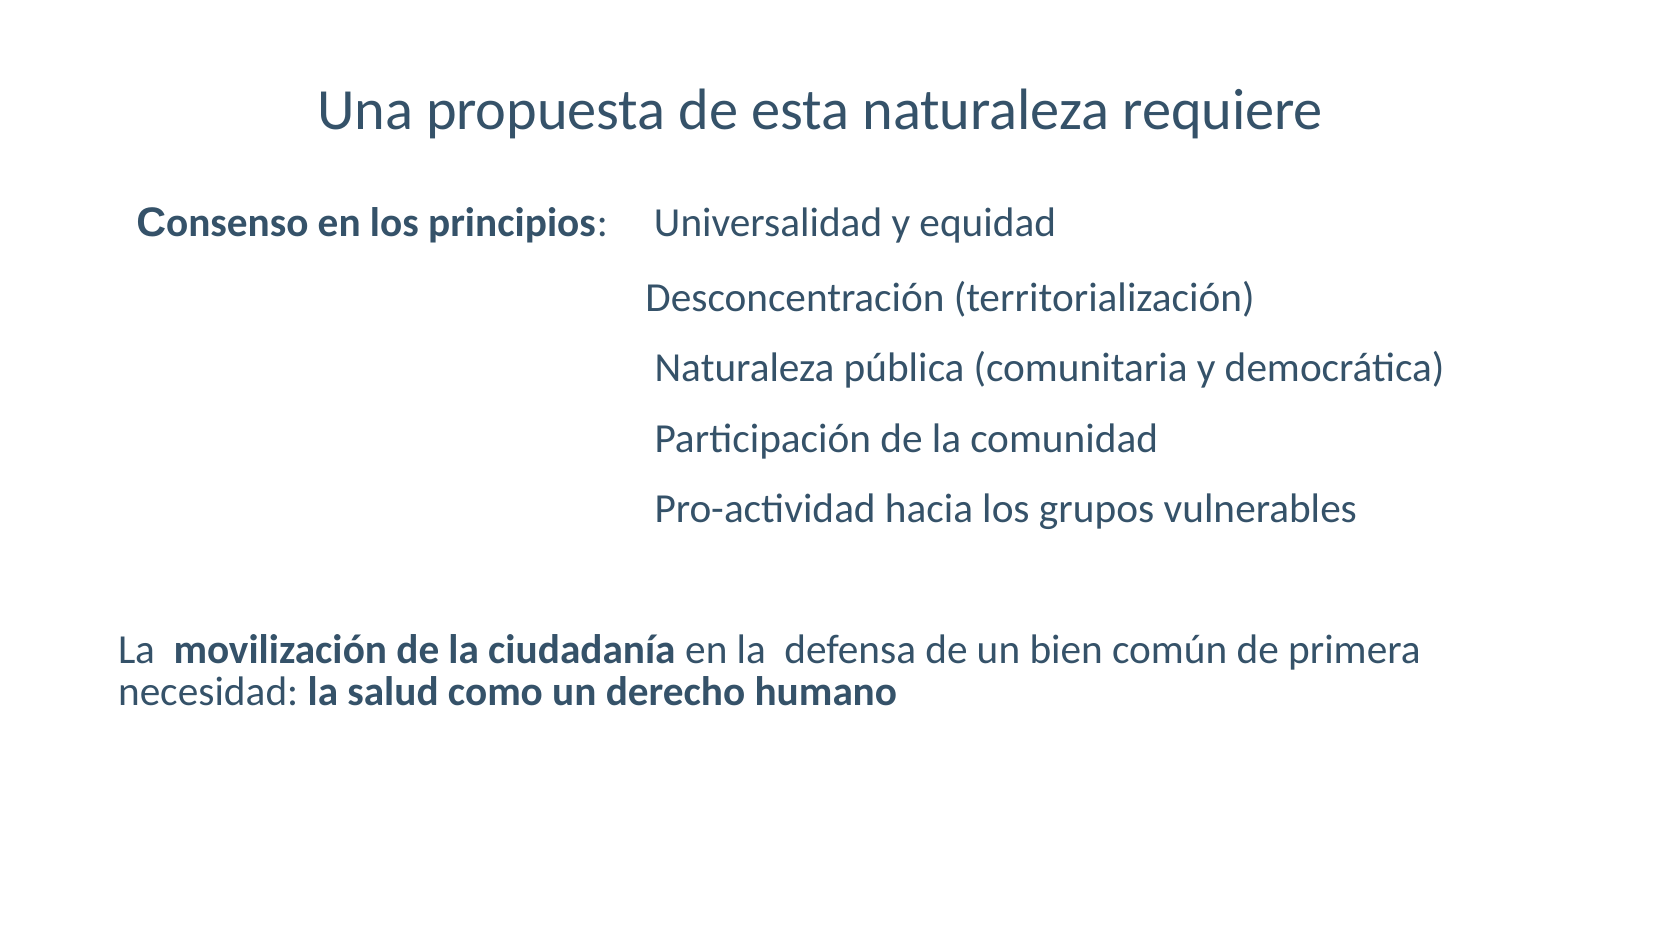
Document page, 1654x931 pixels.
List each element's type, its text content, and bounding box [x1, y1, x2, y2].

title Una propuesta de esta naturaleza requiere [82, 37, 1571, 193]
list Consenso en los principios: Universalidad y equidad Desconcentración (territorialización) Naturaleza pública (comunitaria y democrática) Participación de la comunidad Pro-actividad hacia los grupos vulnerables La movilización de la ciudadanía en la defensa de un bien común de primera necesidad: la salud como un derecho humano [118, 177, 1607, 857]
